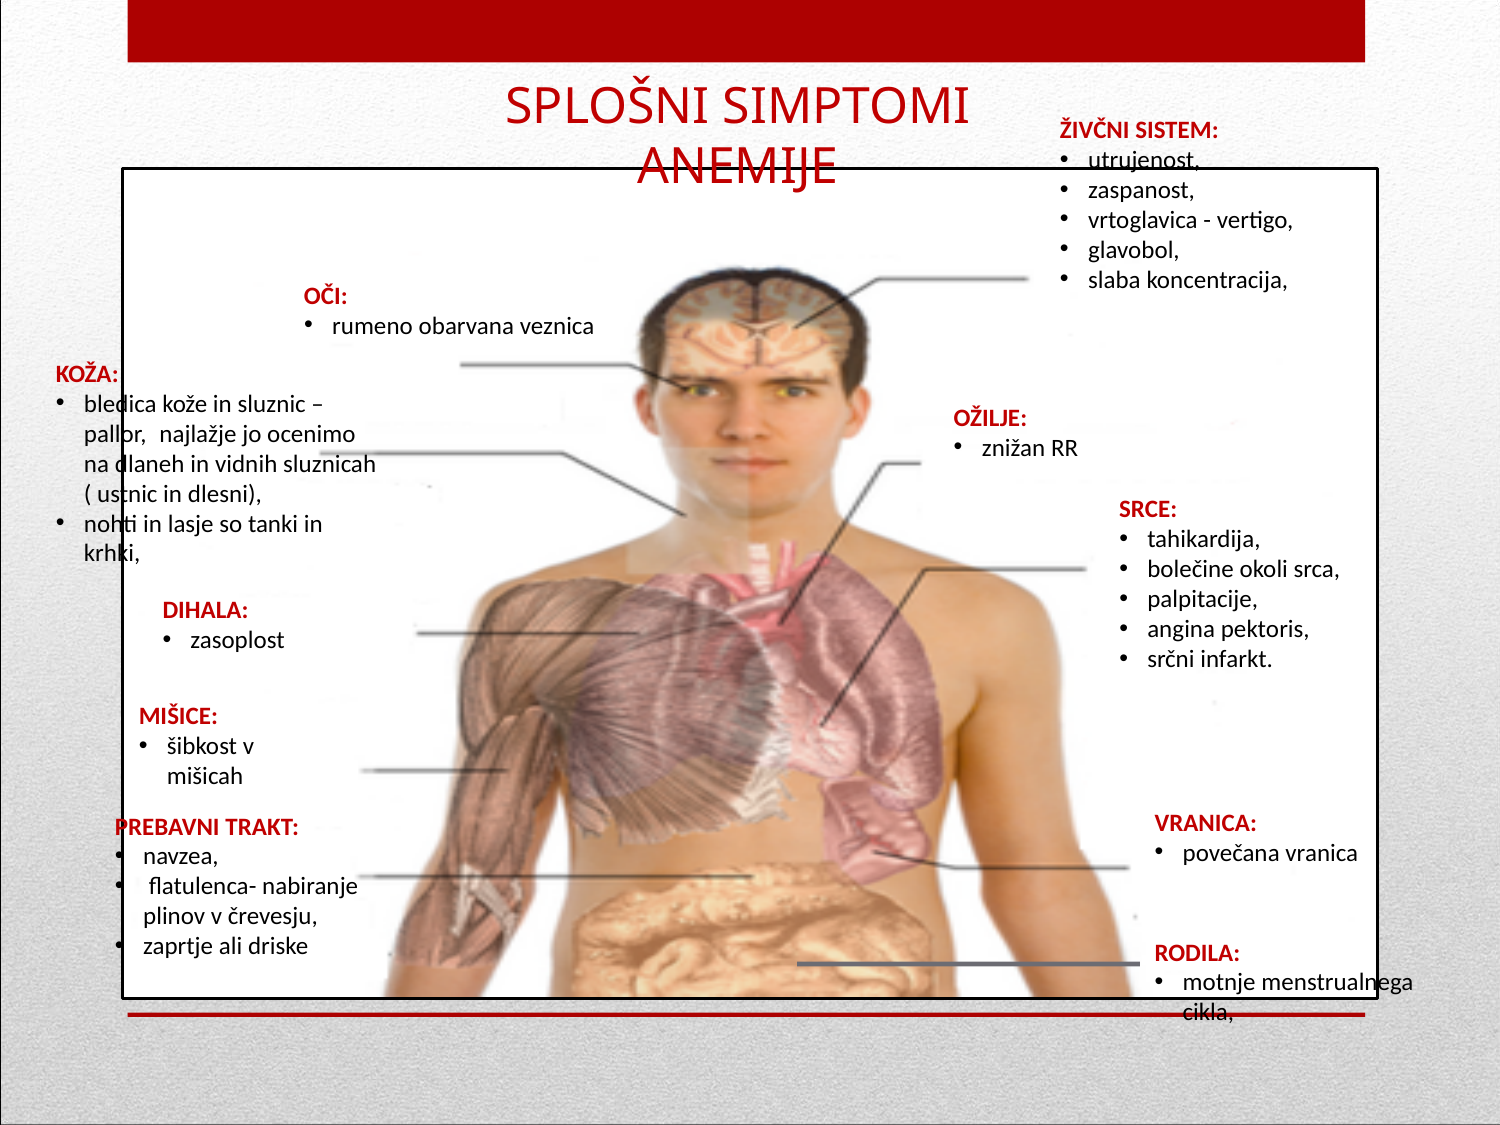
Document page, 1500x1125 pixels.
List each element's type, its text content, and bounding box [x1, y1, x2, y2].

text_box PREBAVNI TRAKT: navzea, flatulenca- nabiranje plinov v črevesju, zaprtje ali driske [100, 802, 420, 998]
text_box DIHALA: zasoplost [147, 586, 420, 661]
text_box VRANICA: povečana vranica [1139, 798, 1376, 874]
text_box OŽILJE: znižan RR [938, 393, 1187, 469]
text_box SRCE: tahikardija, bolečine okoli srca, palpitacije, angina pektoris, srčni infarkt. [1104, 485, 1376, 740]
text_box SPLOŠNI SIMPTOMI ANEMIJE [413, 66, 1063, 202]
text_box MIŠICE: šibkost v mišicah [123, 692, 337, 798]
picture [0, 0, 1500, 1125]
text_box KOŽA: bledica kože in sluznic –pallor, najlažje jo ocenimo na dlaneh in vidnih sluznicah ( ustnic in dlesni), nohti in lasje so tanki in krhki, [41, 349, 396, 605]
text_box OČI: rumeno obarvana veznica [289, 272, 620, 347]
text_box ŽIVČNI SISTEM: utrujenost, zaspanost, vrtoglavica - vertigo, glavobol, slaba koncentracija, [1045, 106, 1376, 361]
text_box RODILA: motnje menstrualnega cikla, [1139, 928, 1436, 1064]
